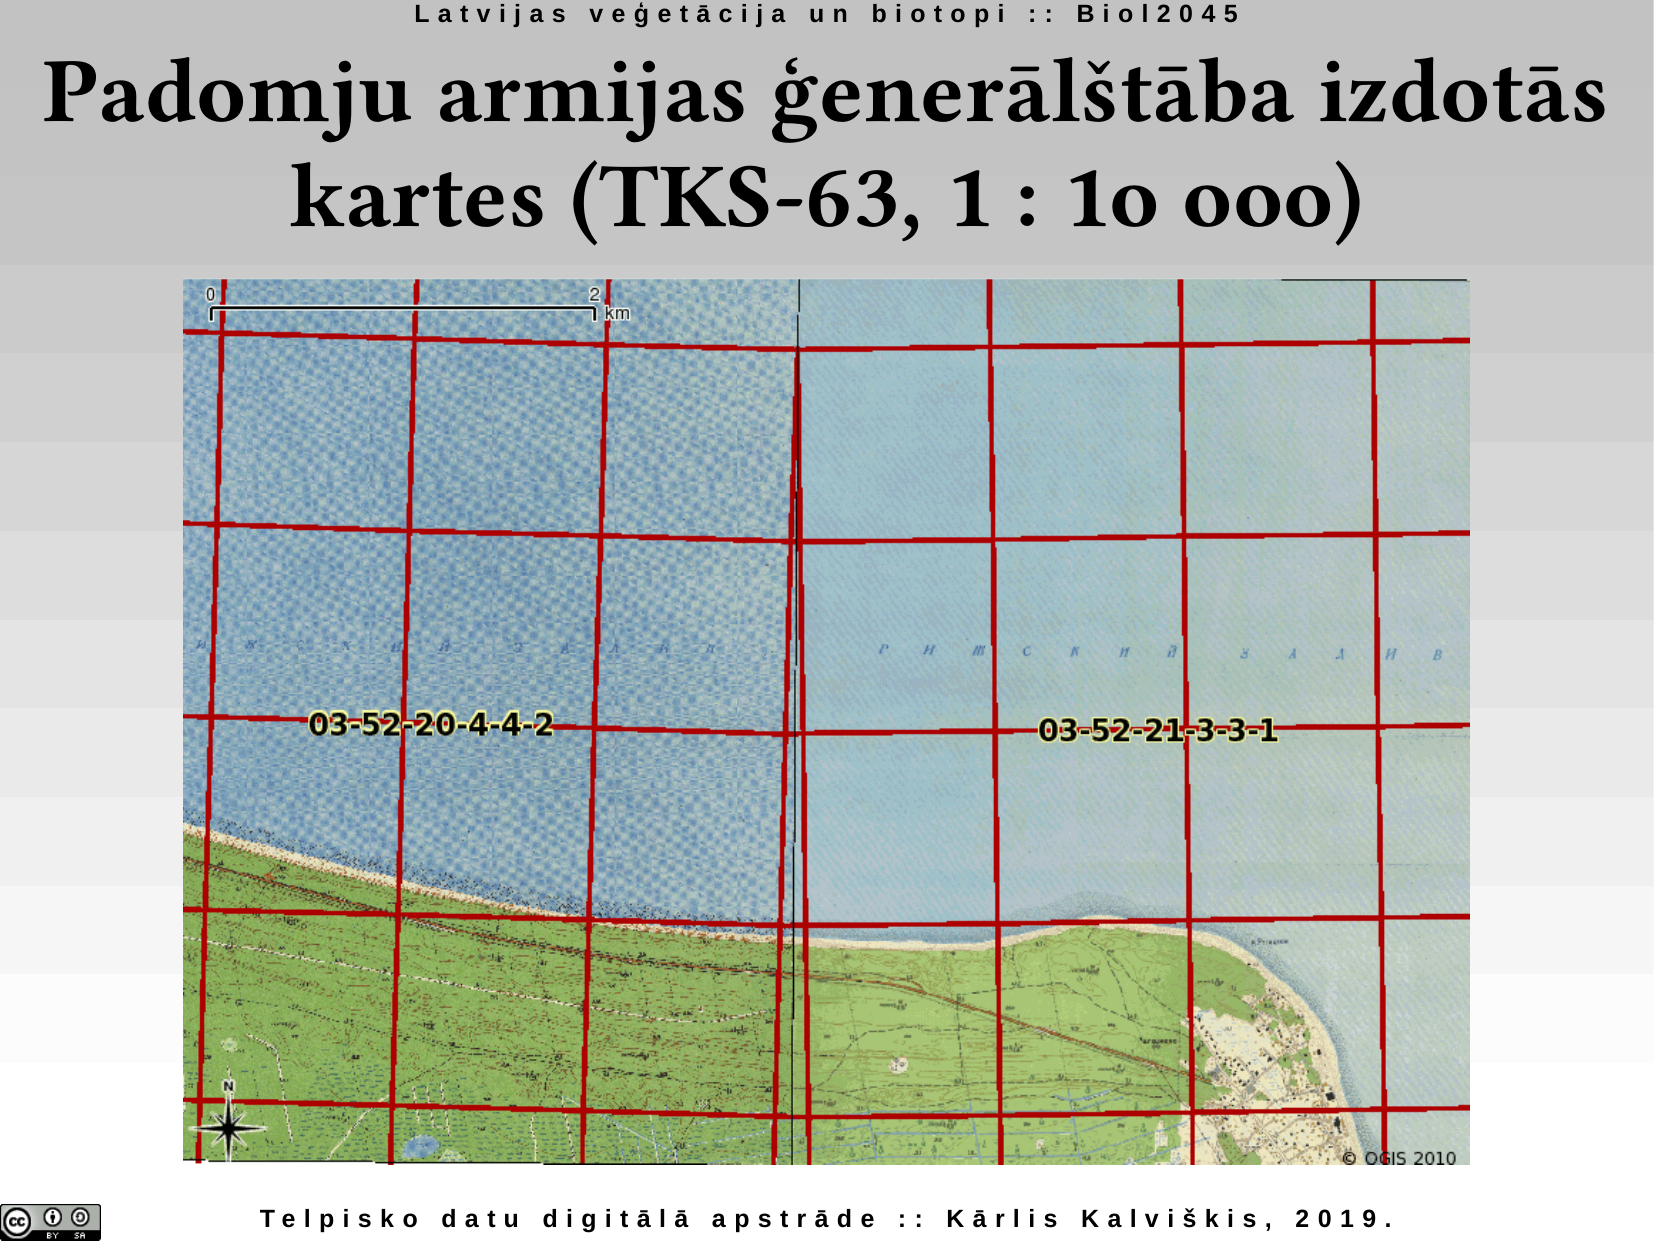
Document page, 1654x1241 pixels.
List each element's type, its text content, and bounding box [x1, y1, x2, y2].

title Padomju armijas ģenerālštāba izdotās kartes (TKS-63, 1 : 1o ooo) [0, 1, 1654, 287]
picture [0, 278, 1654, 1241]
